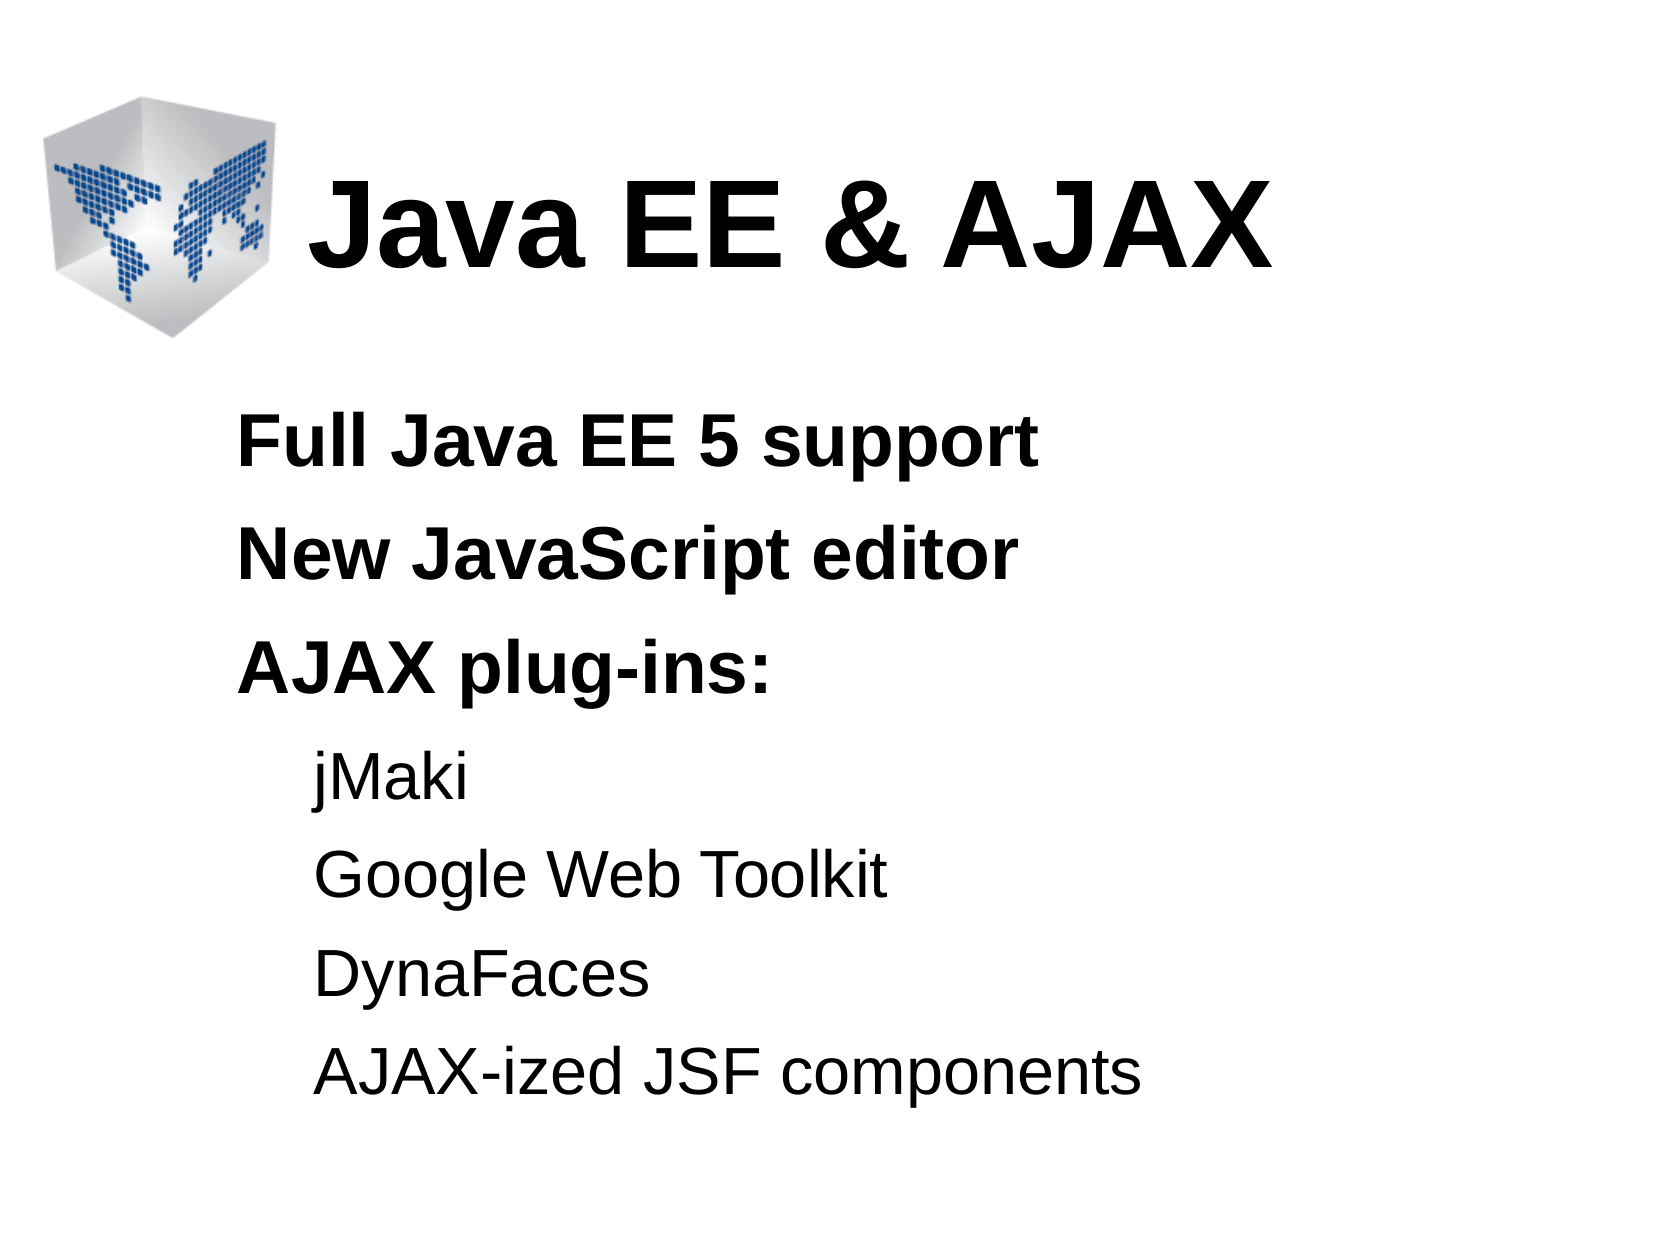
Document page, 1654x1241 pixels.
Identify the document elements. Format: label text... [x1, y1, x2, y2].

title Java EE & AJAX [307, 120, 1500, 328]
list Full Java EE 5 support New JavaScript editor AJAX plug-ins: jMaki Google Web Toolkit DynaFaces AJAX-ized JSF components [219, 398, 1565, 1110]
picture [11, 84, 284, 349]
